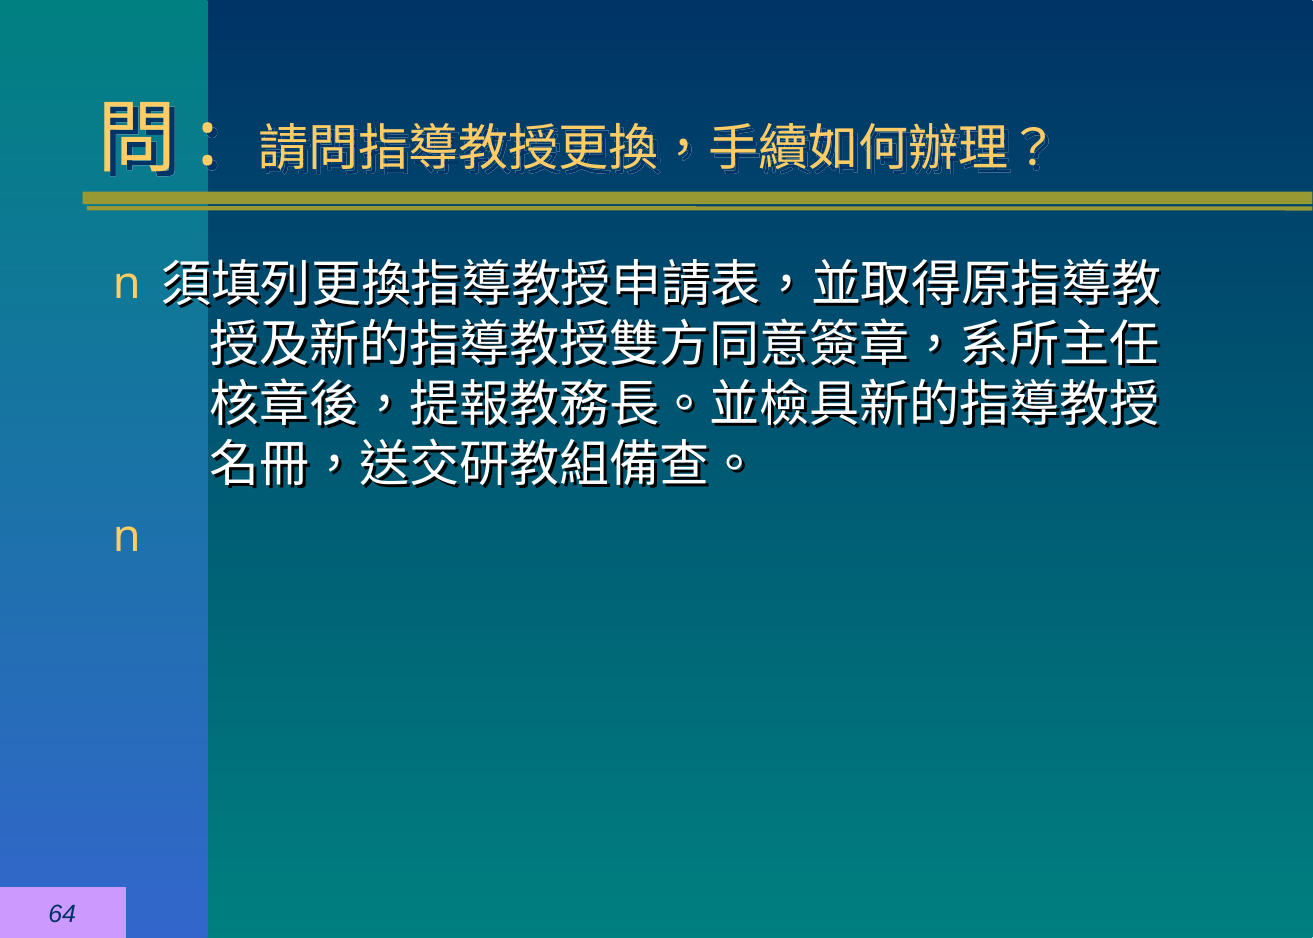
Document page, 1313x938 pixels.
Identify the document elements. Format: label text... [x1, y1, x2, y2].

text_box [0, 0, 207, 938]
text_box 64 [0, 887, 125, 938]
list 須填列更換指導教授申請表，並取得原指導教授及新的指導教授雙方同意簽章，系所主任核章後，提報教務長。並檢具新的指導教授名冊，送交研教組備查。 [99, 244, 1201, 844]
title 問: 請問指導教授更換，手續如何辦理？ [84, 36, 1280, 188]
